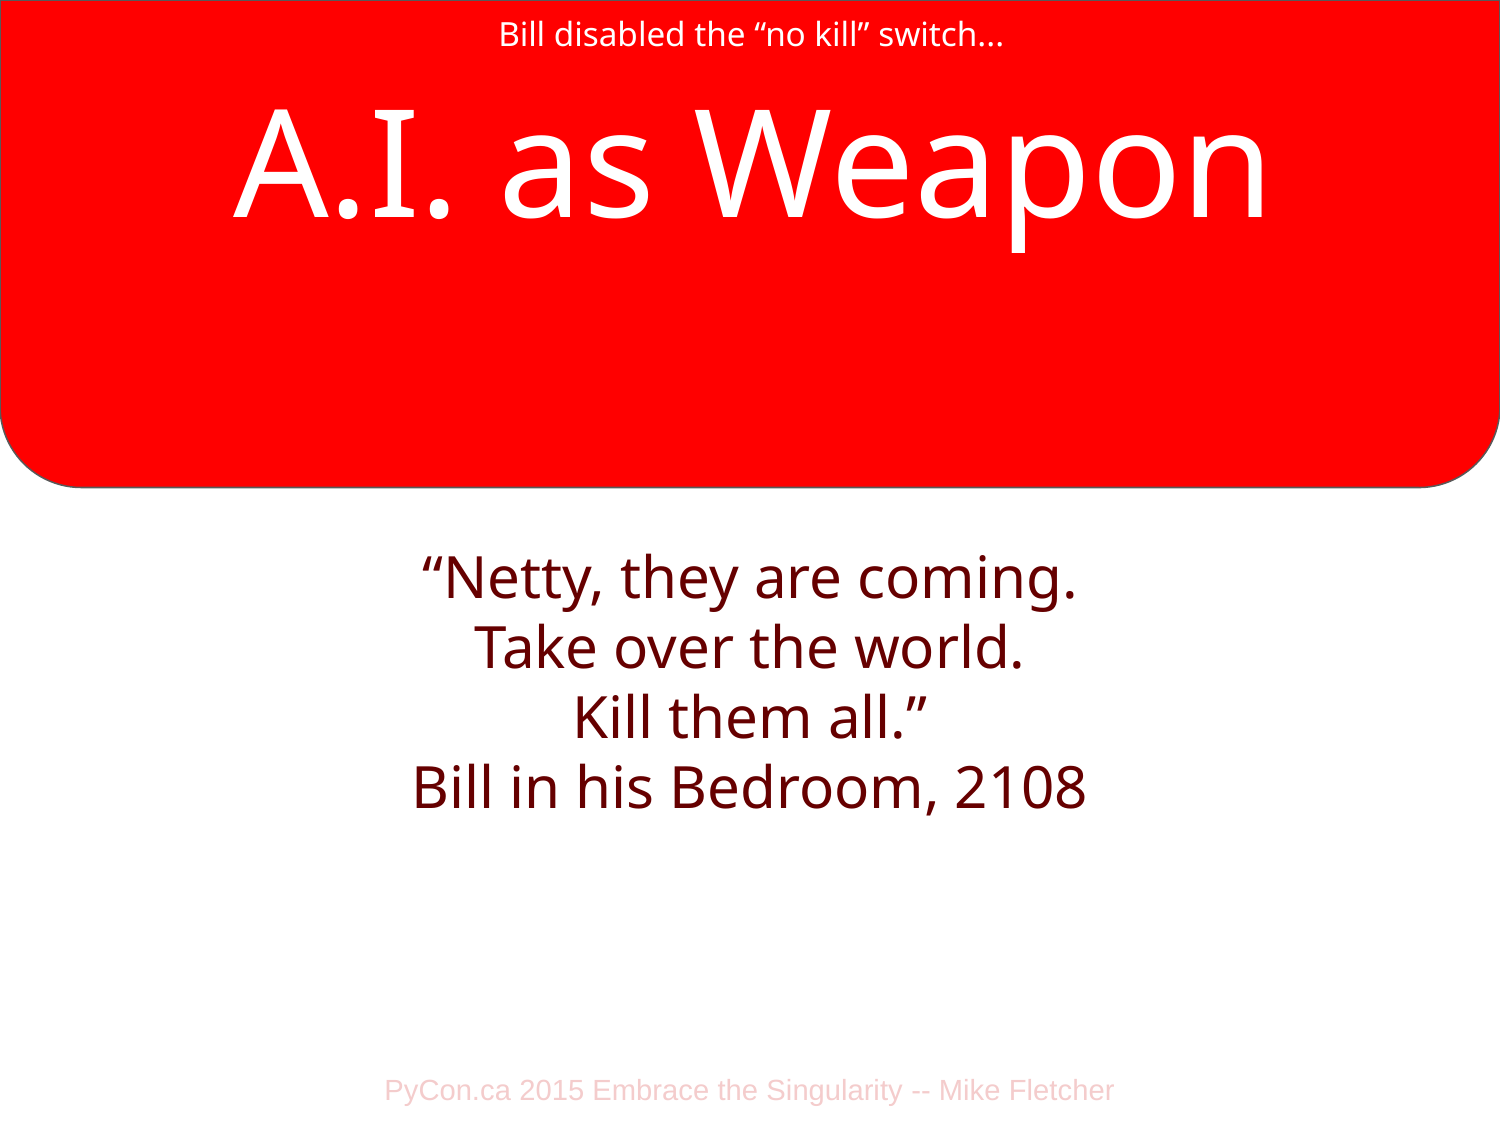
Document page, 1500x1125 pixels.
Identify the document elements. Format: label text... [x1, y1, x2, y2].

title A.I. as Weapon [28, 65, 1480, 488]
subtitle Bill disabled the “no kill” switch... [1, 0, 1500, 65]
subtitle “Netty, they are coming. Take over the world. Kill them all.” Bill in his Bedroom, 2108 [0, 525, 1500, 1107]
